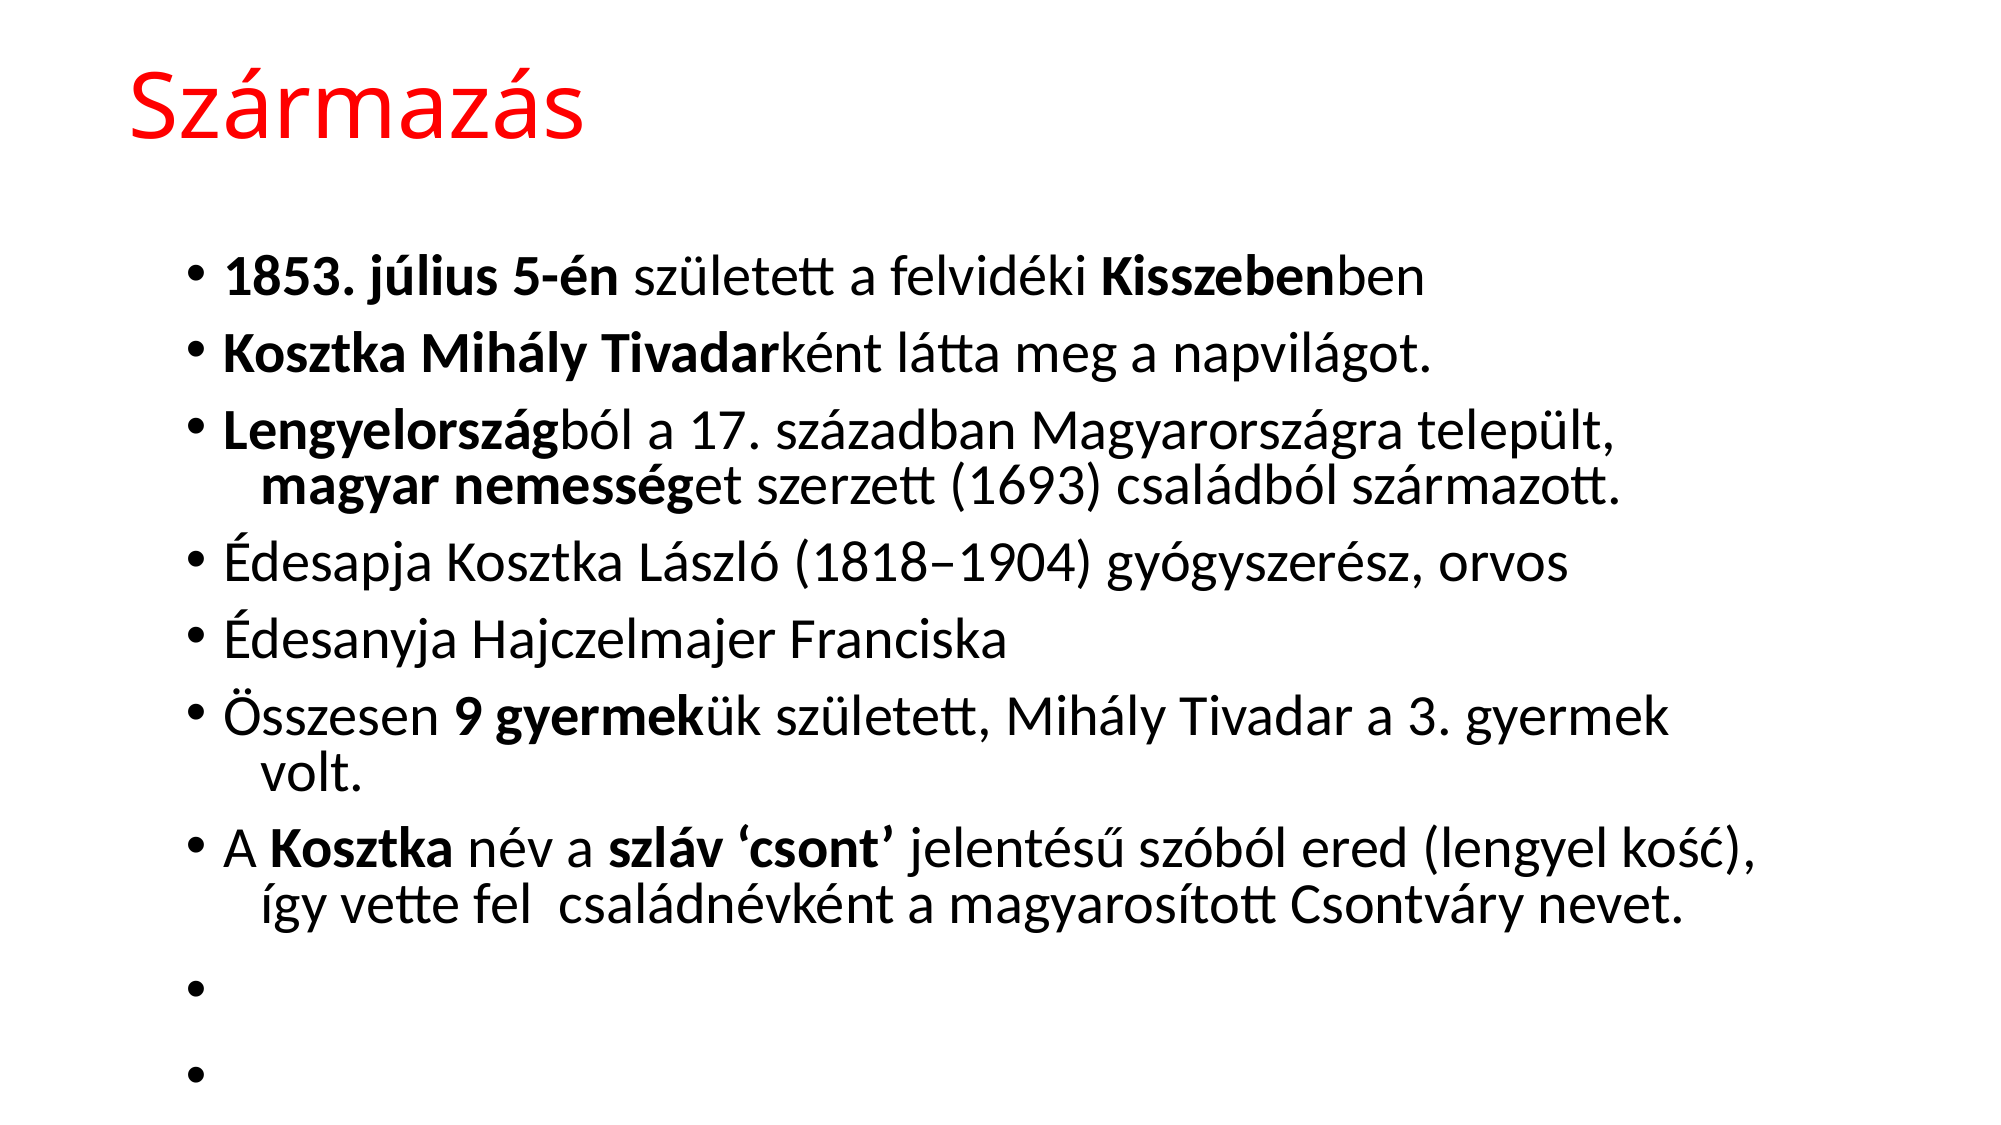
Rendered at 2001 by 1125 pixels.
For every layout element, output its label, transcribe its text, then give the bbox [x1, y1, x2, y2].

list 1853. július 5-én született a felvidéki Kisszebenben Kosztka Mihály Tivadarként látta meg a napvilágot. Lengyelországból a 17. században Magyarországra települt, magyar nemességet szerzett (1693) családból származott. Édesapja Kosztka László (1818–1904) gyógyszerész, orvos Édesanyja Hajczelmajer Franciska Összesen 9 gyermekük született, Mihály Tivadar a 3. gyermek volt. A Kosztka név a szláv ‘csont’ jelentésű szóból ered (lengyel kość), így vette fel családnévként a magyarosított Csontváry nevet. [170, 243, 1796, 1051]
title Származás [113, 0, 1839, 218]
